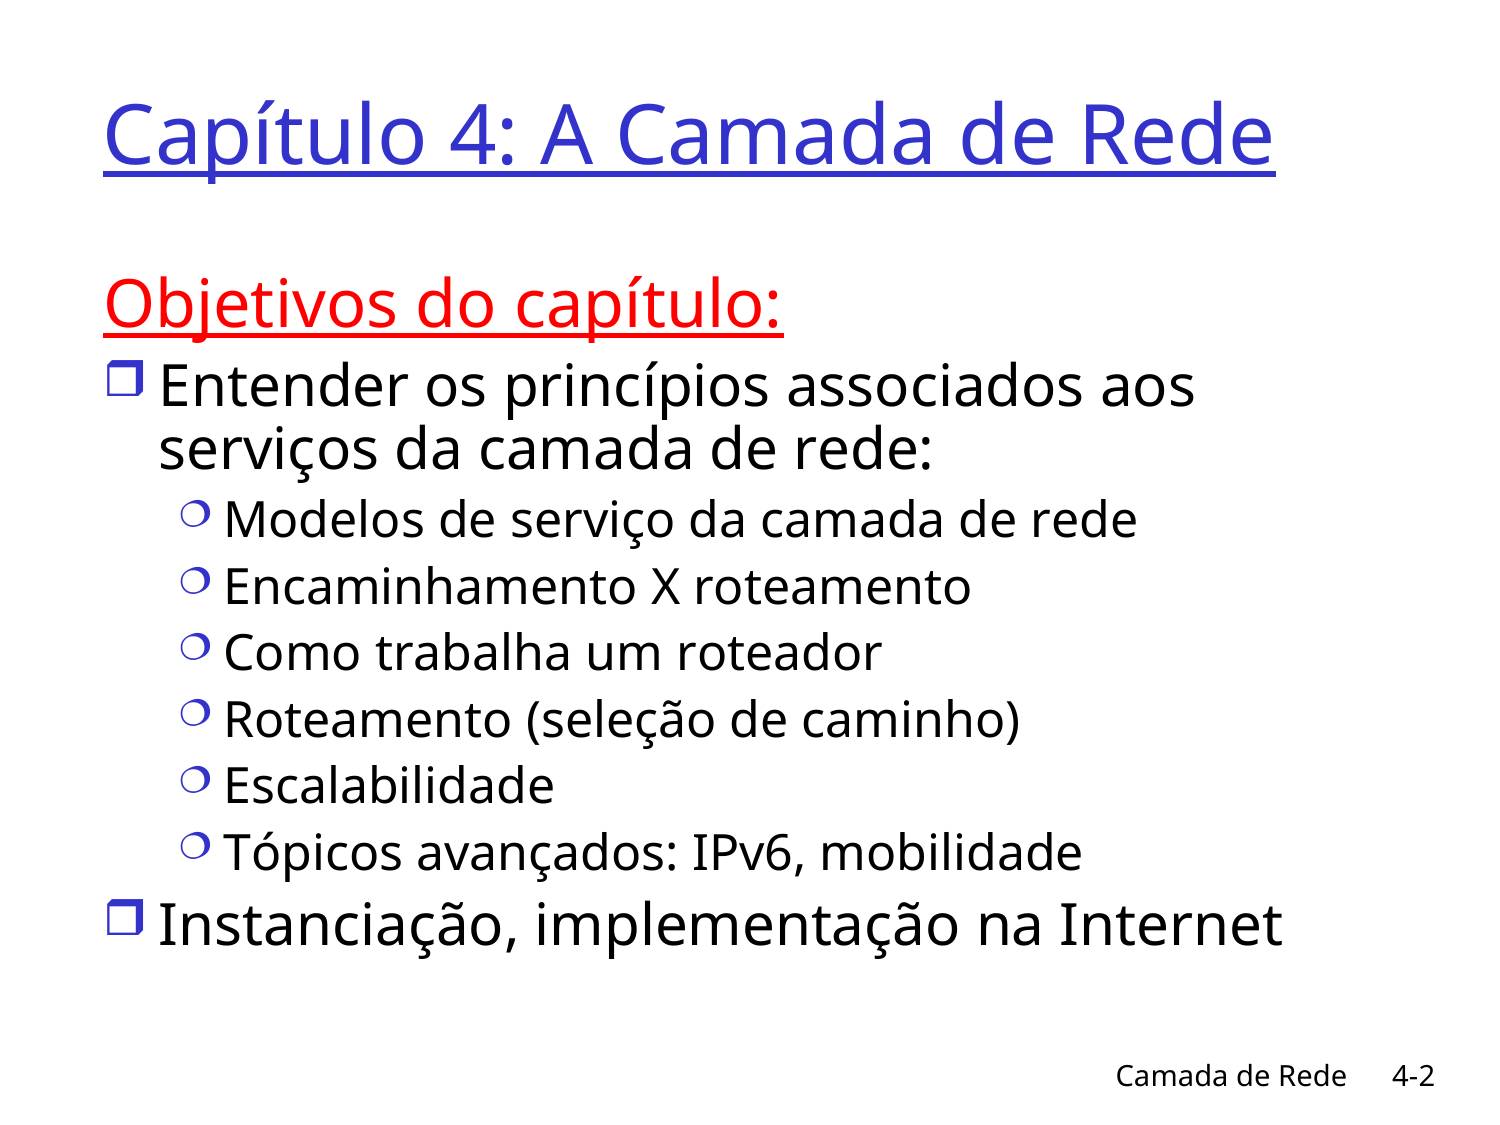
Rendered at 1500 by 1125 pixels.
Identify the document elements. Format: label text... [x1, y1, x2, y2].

text_box Objetivos do capítulo: Entender os princípios associados aos serviços da camada de rede: Modelos de serviço da camada de rede Encaminhamento X roteamento Como trabalha um roteador Roteamento (seleção de caminho) Escalabilidade Tópicos avançados: IPv6, mobilidade Instanciação, implementação na Internet [87, 262, 1411, 1026]
text_box Capítulo 4: A Camada de Rede [87, 37, 1363, 225]
text_box Camada de Rede [887, 1050, 1339, 1125]
text_box 4-<número> [1339, 1050, 1451, 1125]
